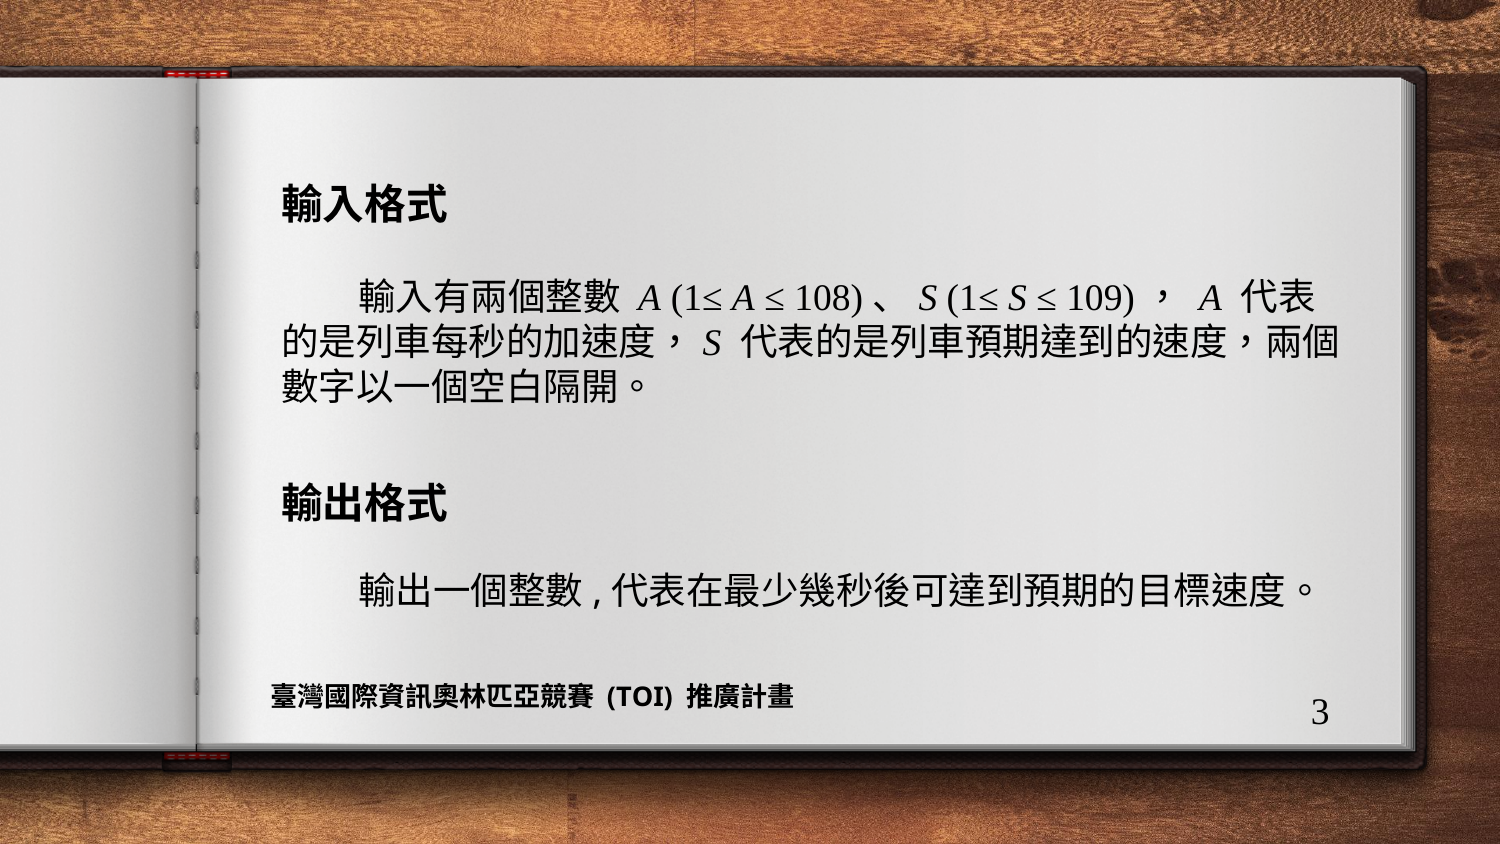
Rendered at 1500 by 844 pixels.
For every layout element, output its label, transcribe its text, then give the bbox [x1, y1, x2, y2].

text_box [1295, 672, 1386, 737]
text_box 輸出格式 輸出一個整數,代表在最少幾秒後可達到預期的目標速度。 [266, 470, 1368, 620]
text_box 輸入格式 輸入有兩個整數 A (1≤ A ≤ 108)、S (1≤ S ≤ 109)， A 代表的是列車每秒的加速度，S 代表的是列車預期達到的速度，兩個數字以一個空白隔開。 [266, 171, 1356, 416]
